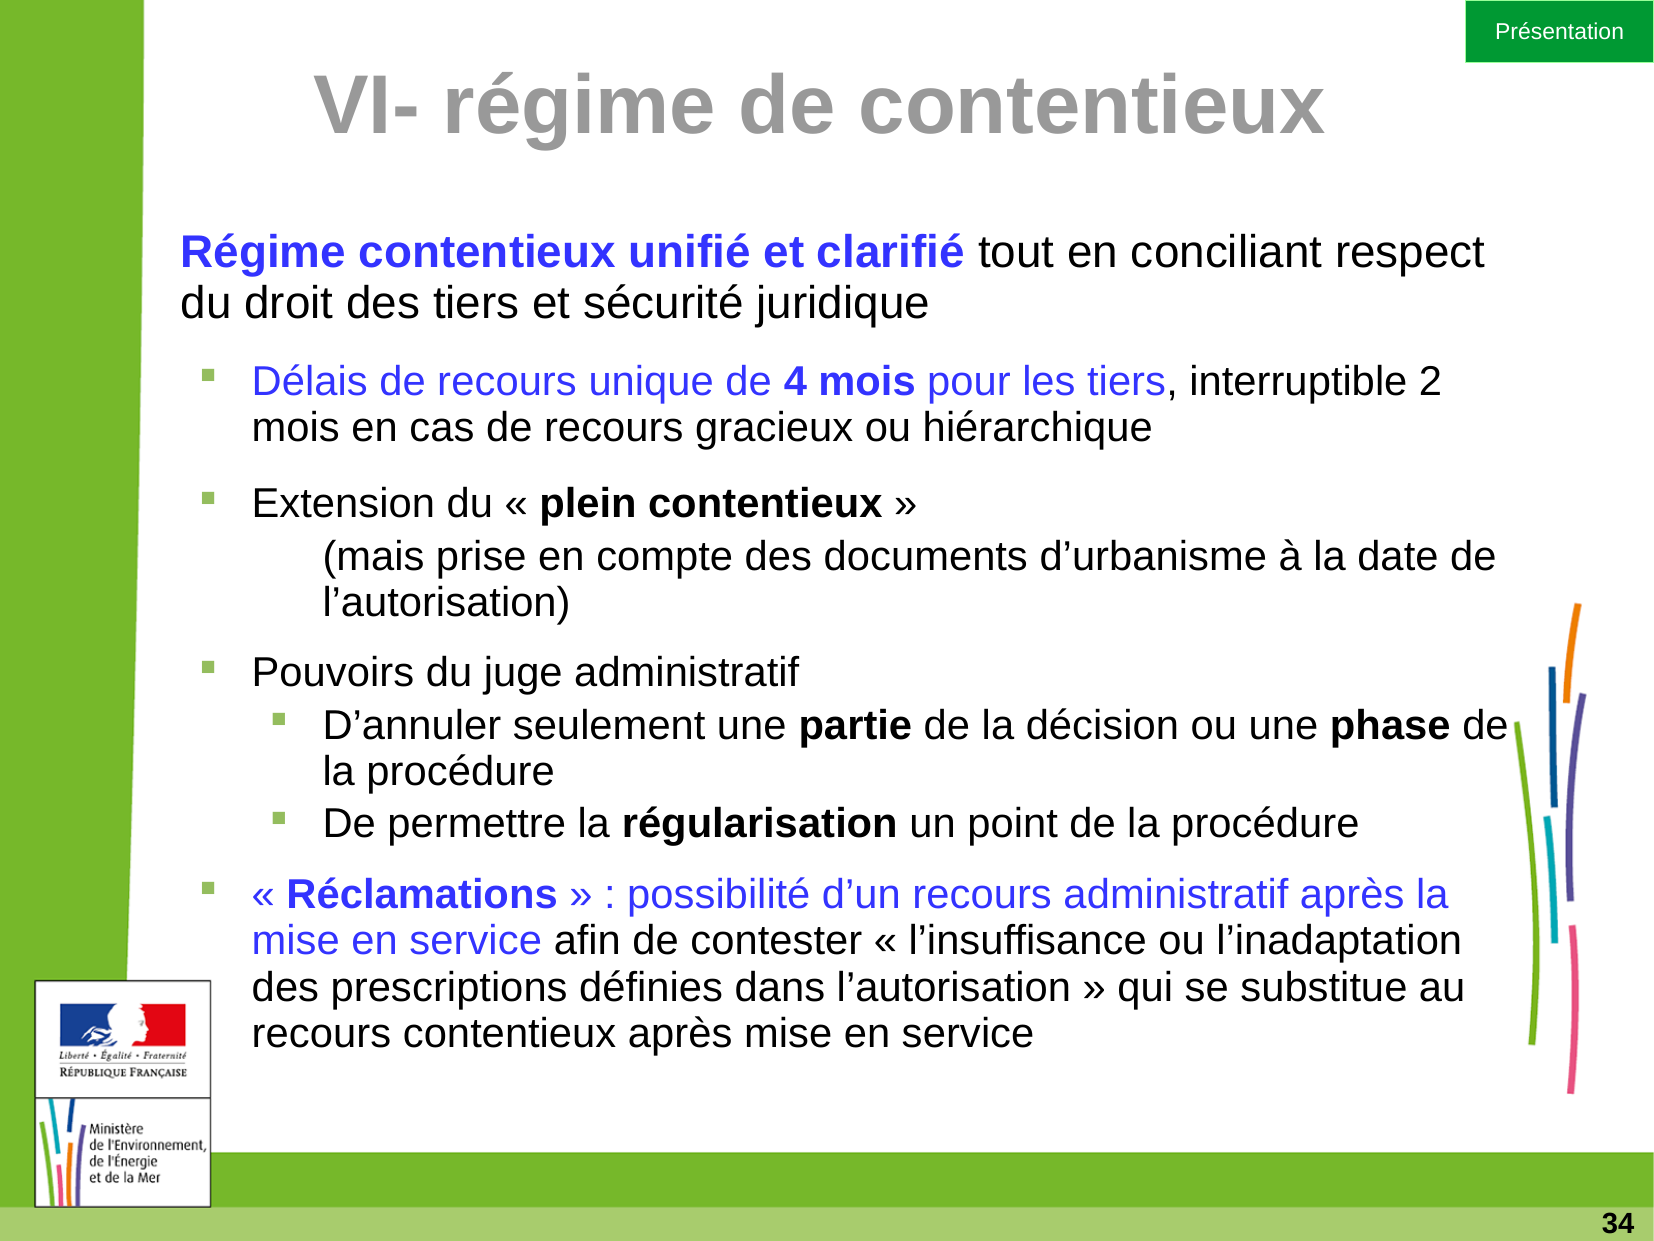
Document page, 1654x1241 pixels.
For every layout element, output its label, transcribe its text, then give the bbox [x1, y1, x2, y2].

picture [0, 0, 1654, 1241]
title VI- régime de contentieux [87, 11, 1576, 198]
list Régime contentieux unifié et clarifié tout en conciliant respect du droit des tiers et sécurité juridique Délais de recours unique de 4 mois pour les tiers, interruptible 2 mois en cas de recours gracieux ou hiérarchique Extension du « plein contentieux » (mais prise en compte des documents d’urbanisme à la date de l’autorisation) Pouvoirs du juge administratif D’annuler seulement une partie de la décision ou une phase de la procédure De permettre la régularisation un point de la procédure « Réclamations » : possibilité d’un recours administratif après la mise en service afin de contester « l’insuffisance ou l’inadaptation des prescriptions définies dans l’autorisation » qui se substitue au recours contentieux après mise en service [180, 225, 1535, 1220]
text_box Présentation [1465, 0, 1654, 63]
